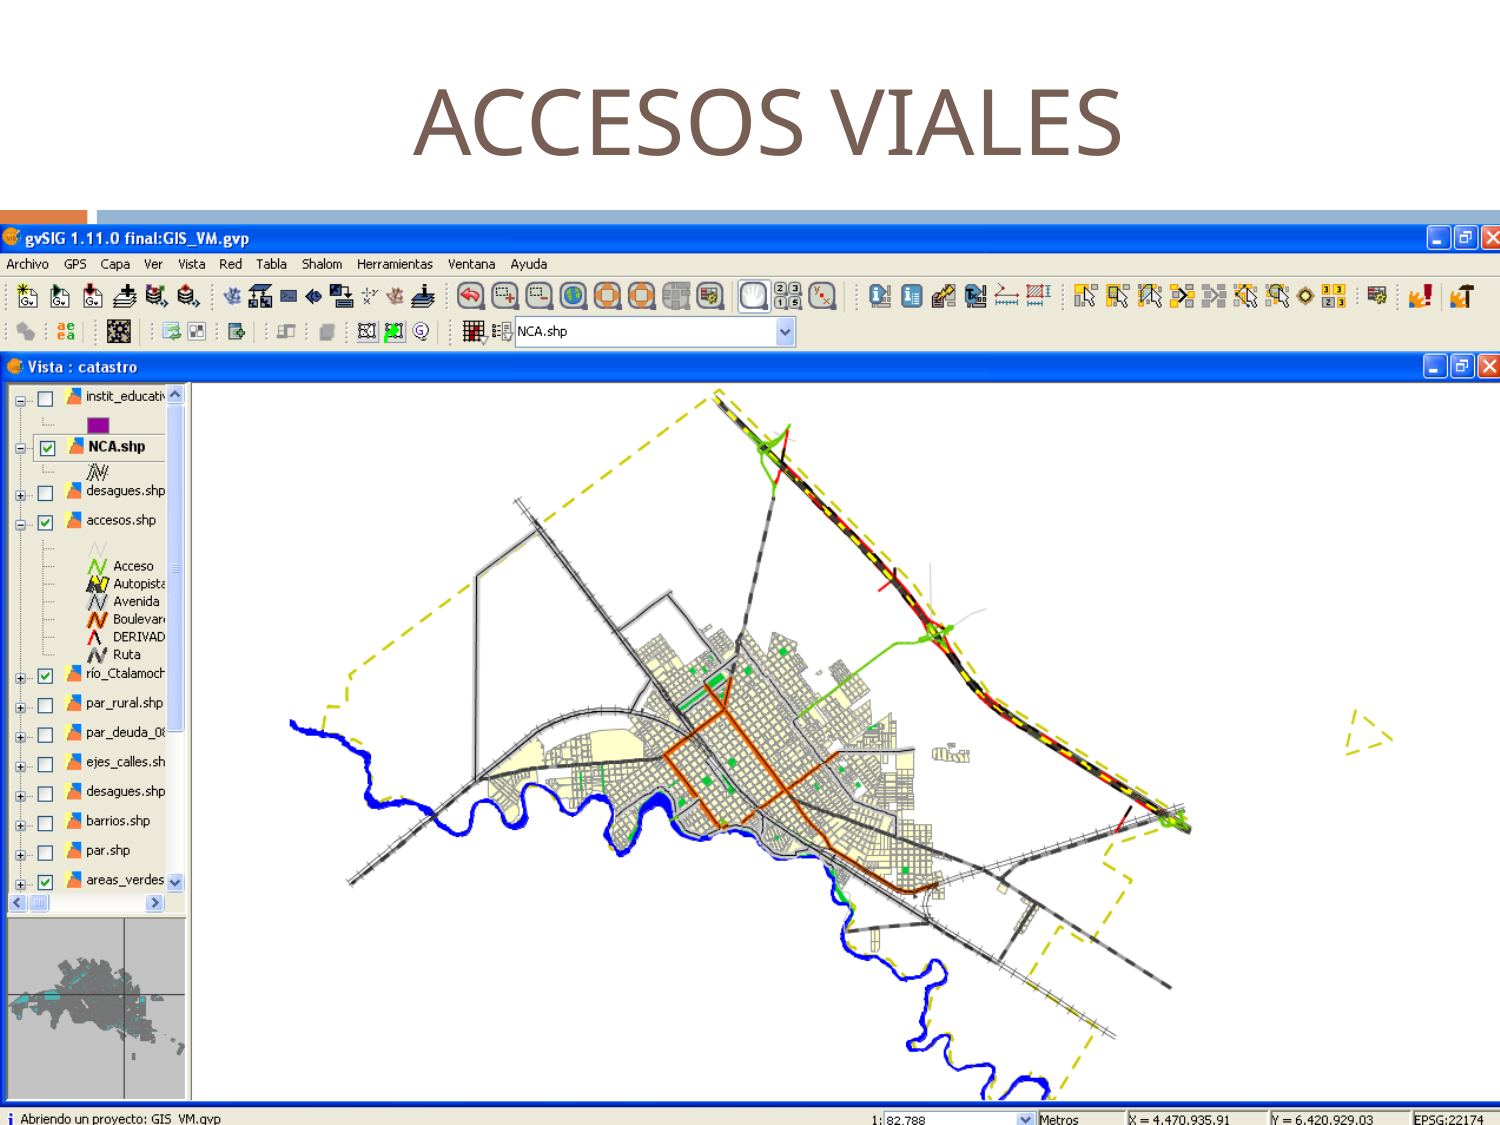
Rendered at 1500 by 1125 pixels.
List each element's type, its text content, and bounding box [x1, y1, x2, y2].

picture [0, 224, 1500, 1125]
title ACCESOS VIALES [100, 37, 1438, 200]
